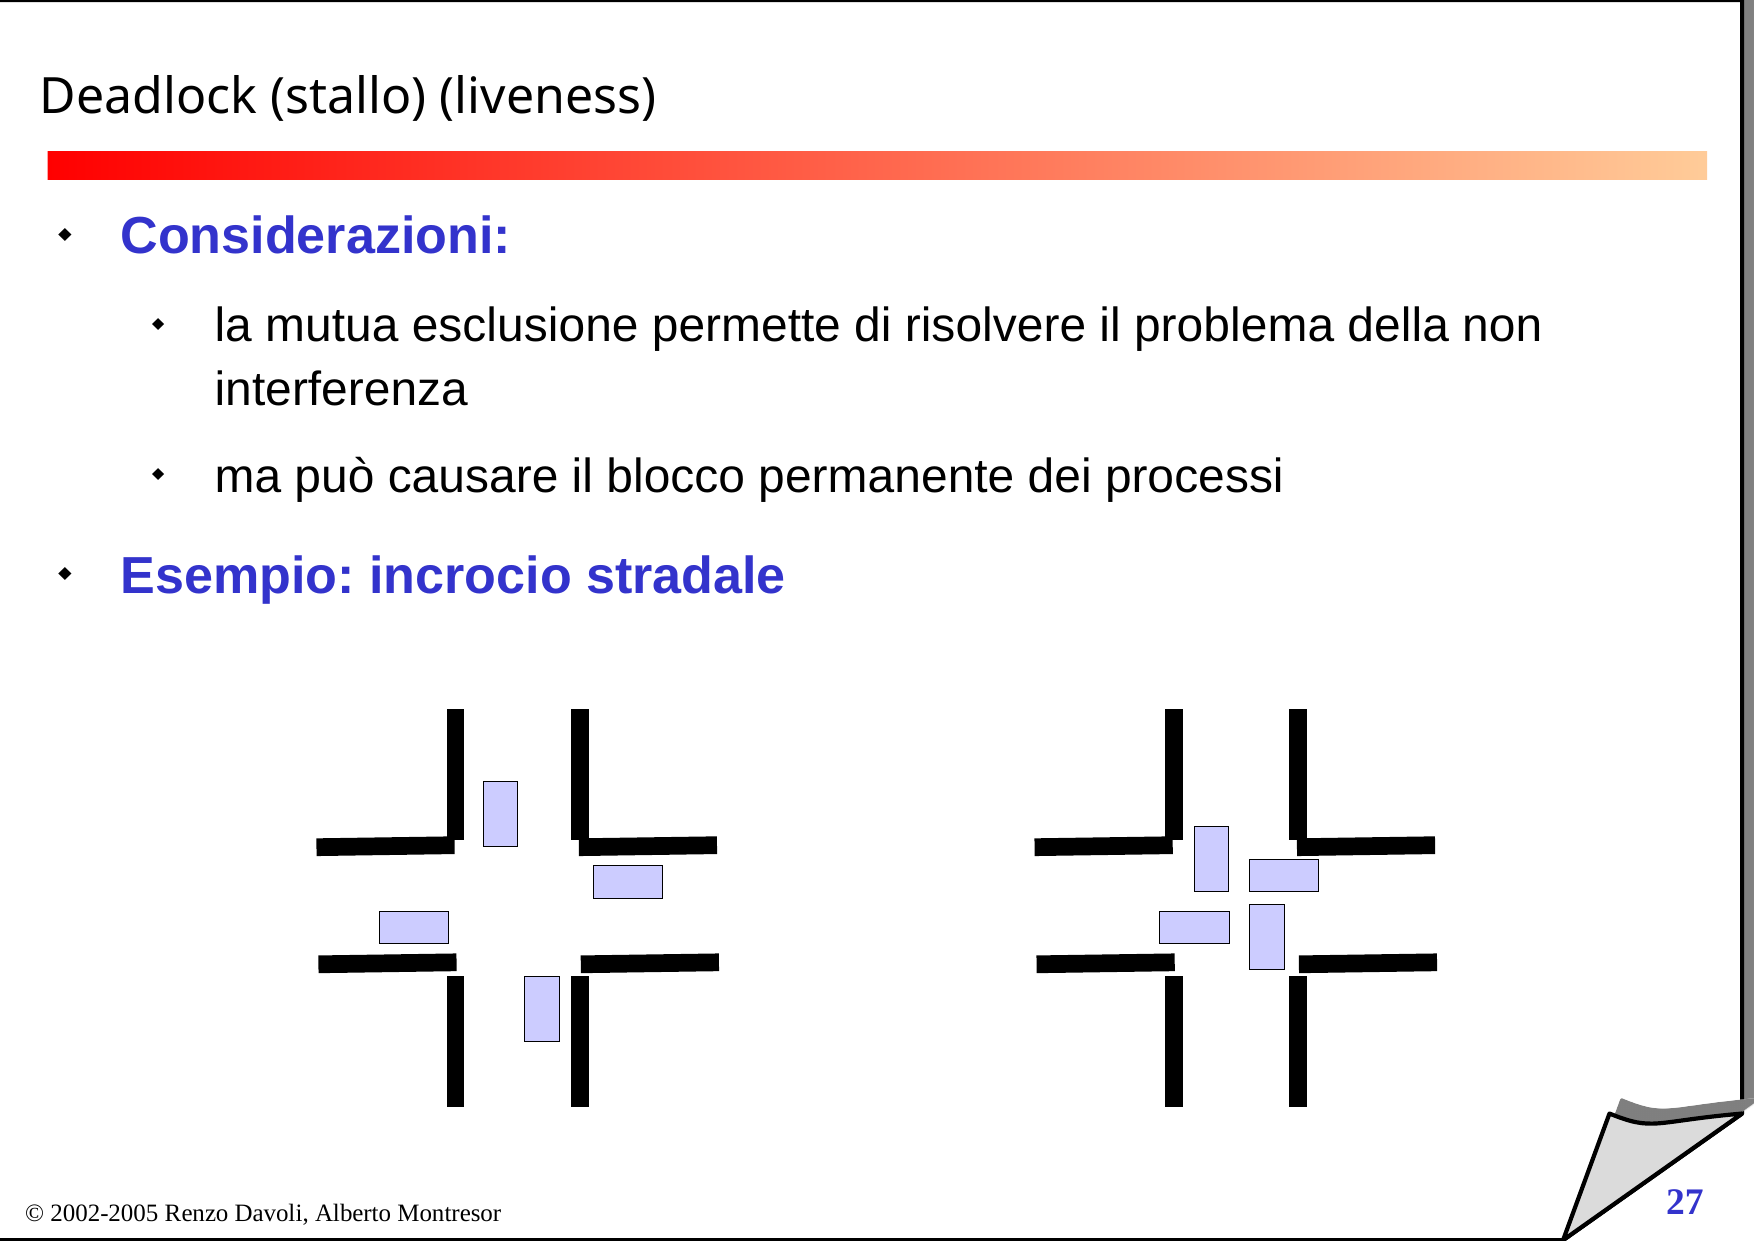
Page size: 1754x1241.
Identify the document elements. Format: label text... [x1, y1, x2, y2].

text_box [1159, 911, 1230, 944]
text_box [1249, 859, 1319, 892]
title Deadlock (stallo) (liveness) [39, 49, 1713, 144]
text_box [483, 781, 518, 847]
text_box [1194, 826, 1229, 892]
text_box [524, 976, 560, 1042]
list Considerazioni: la mutua esclusione permette di risolvere il problema della non interferenza ma può causare il blocco permanente dei processi Esempio: incrocio stradale [58, 206, 1696, 815]
text_box [379, 911, 449, 944]
text_box [593, 865, 663, 899]
text_box [1249, 904, 1285, 970]
